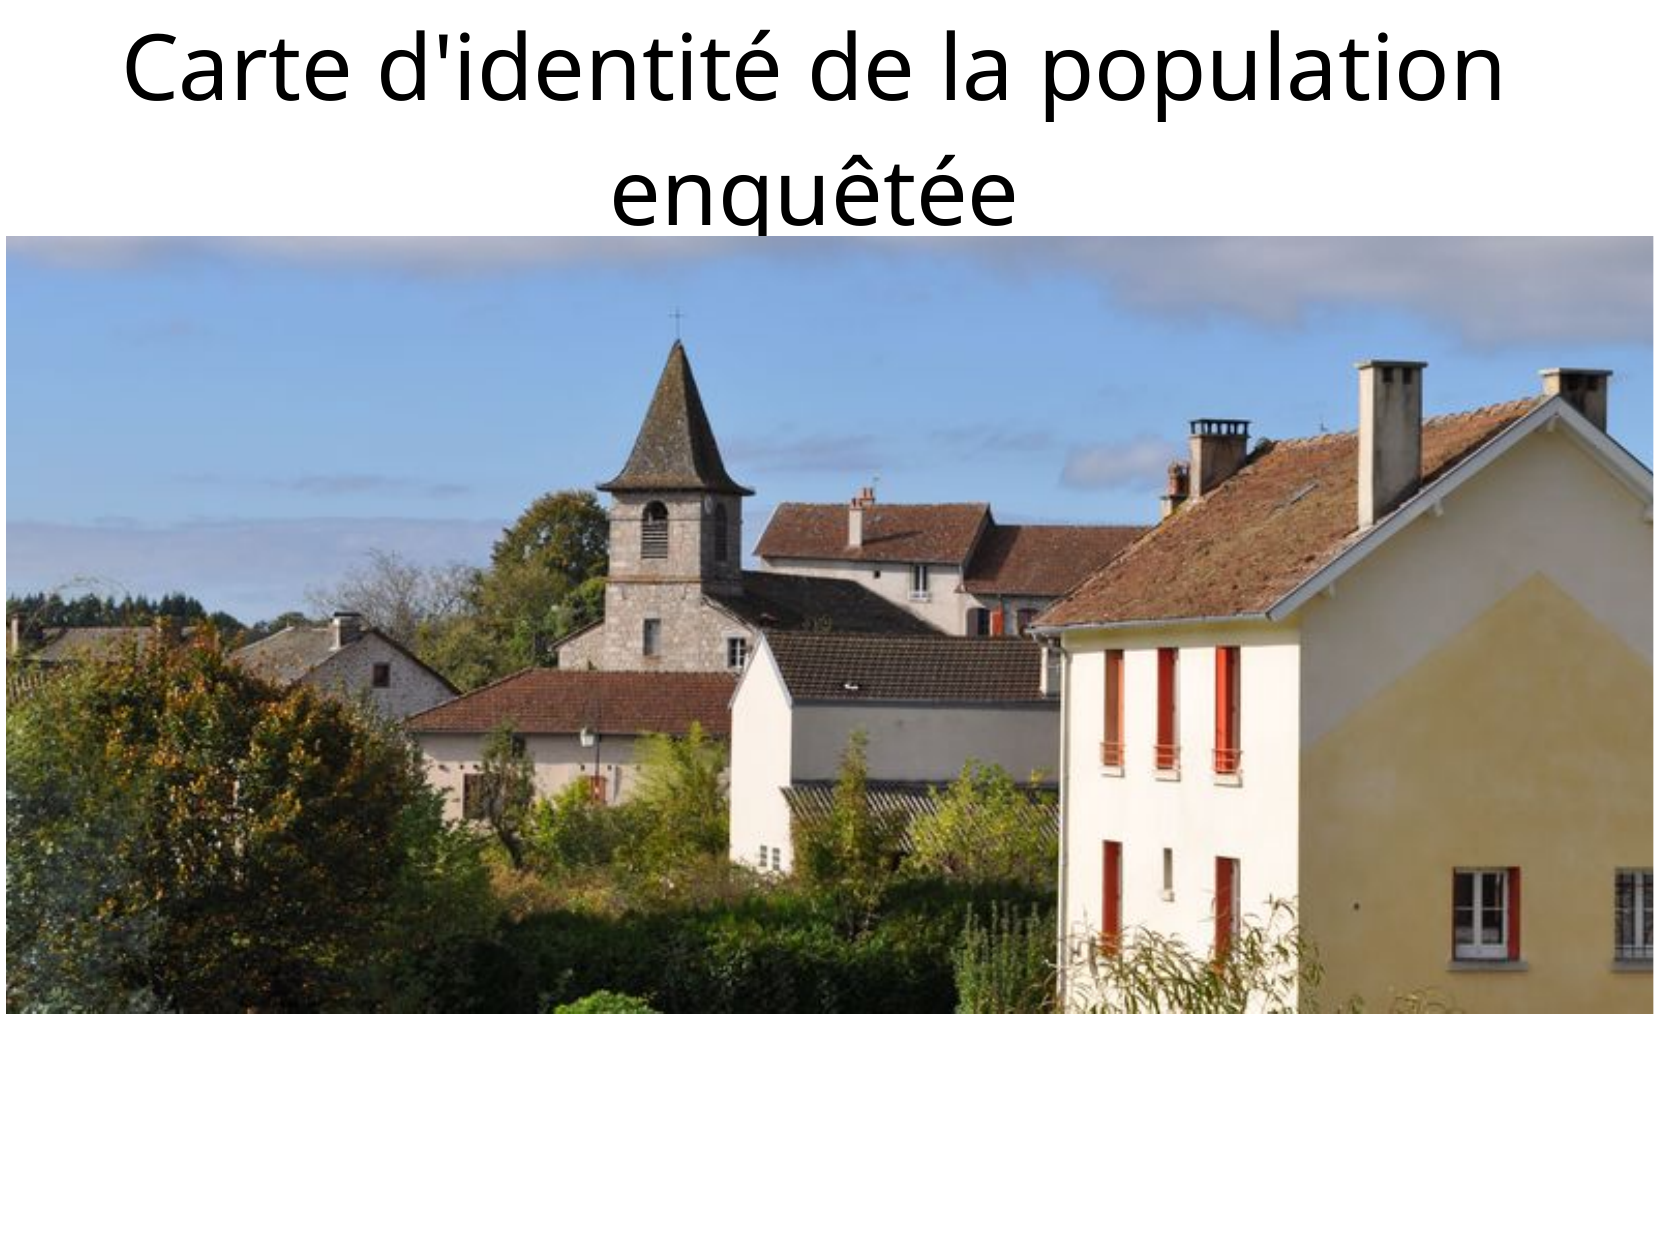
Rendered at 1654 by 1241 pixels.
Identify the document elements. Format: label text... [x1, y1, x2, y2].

picture [6, 236, 1654, 1014]
title Carte d'identité de la population enquêtée [70, 0, 1560, 236]
